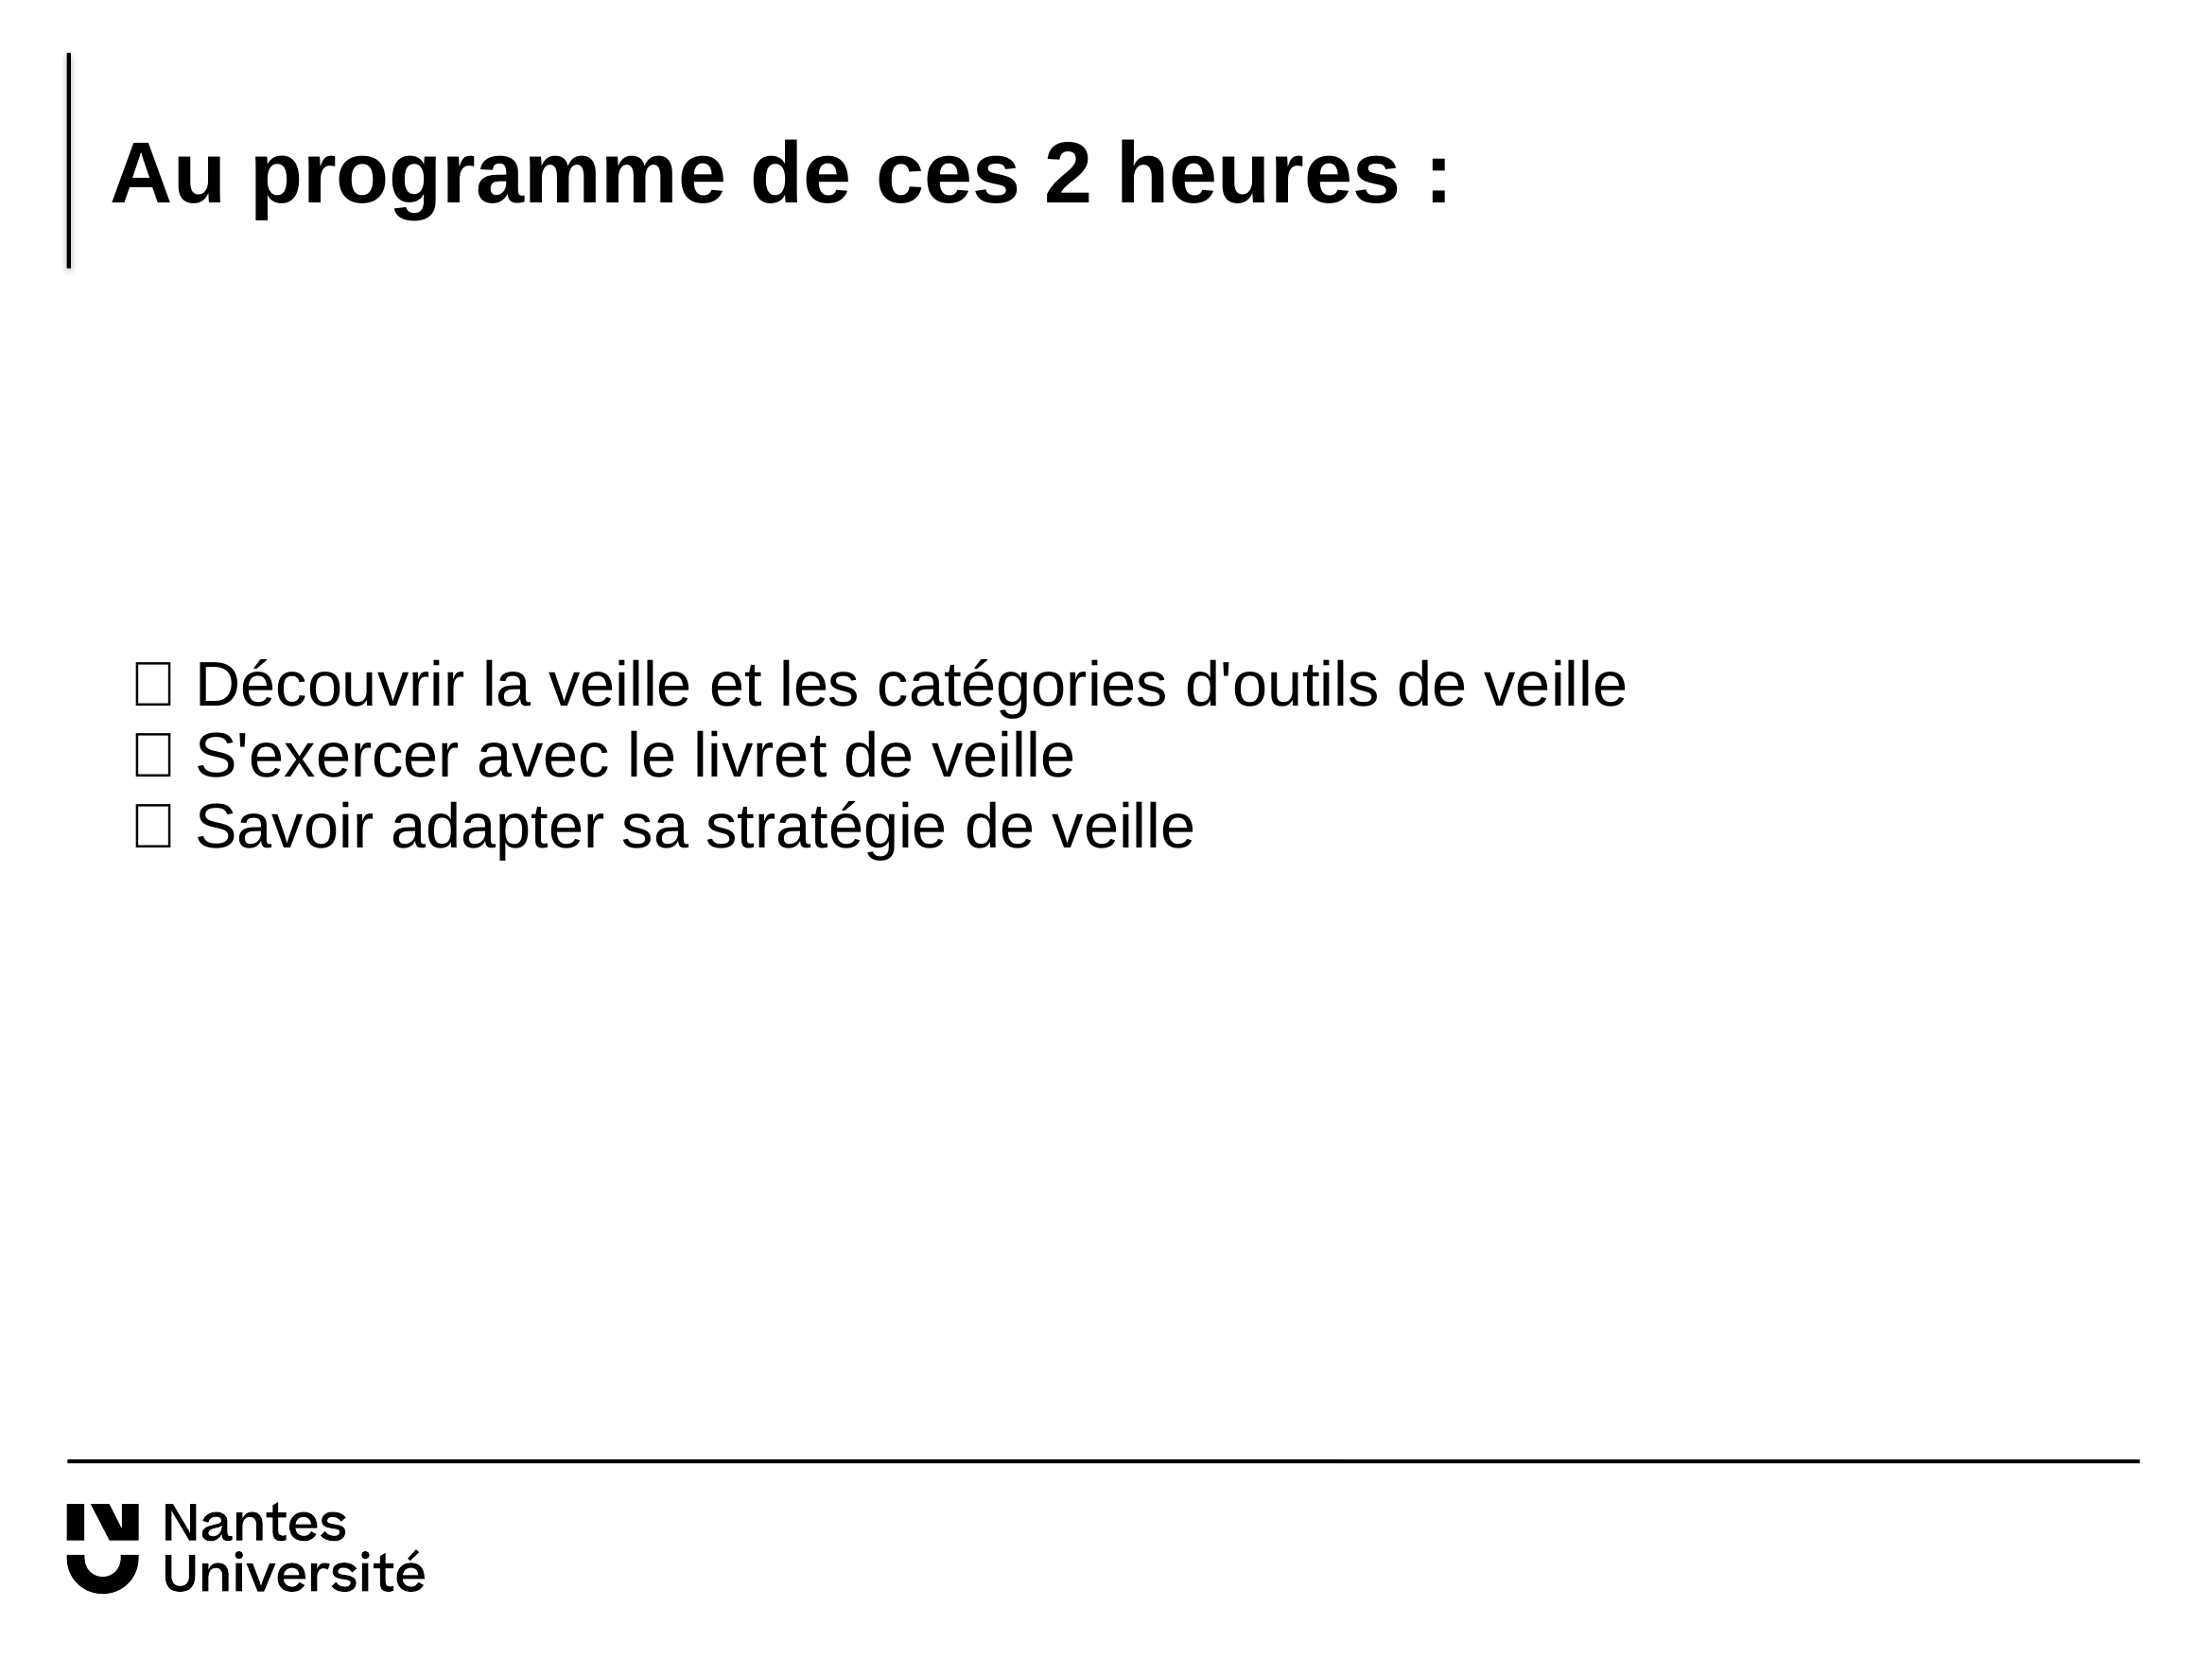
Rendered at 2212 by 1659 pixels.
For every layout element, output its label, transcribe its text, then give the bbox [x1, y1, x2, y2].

title Au programme de ces 2 heures : [110, 65, 2067, 280]
subtitle 🎯 Découvrir la veille et les catégories d'outils de veille 🎯 S'exercer avec le livret de veille 🎯 Savoir adapter sa stratégie de veille [130, 454, 1889, 1142]
